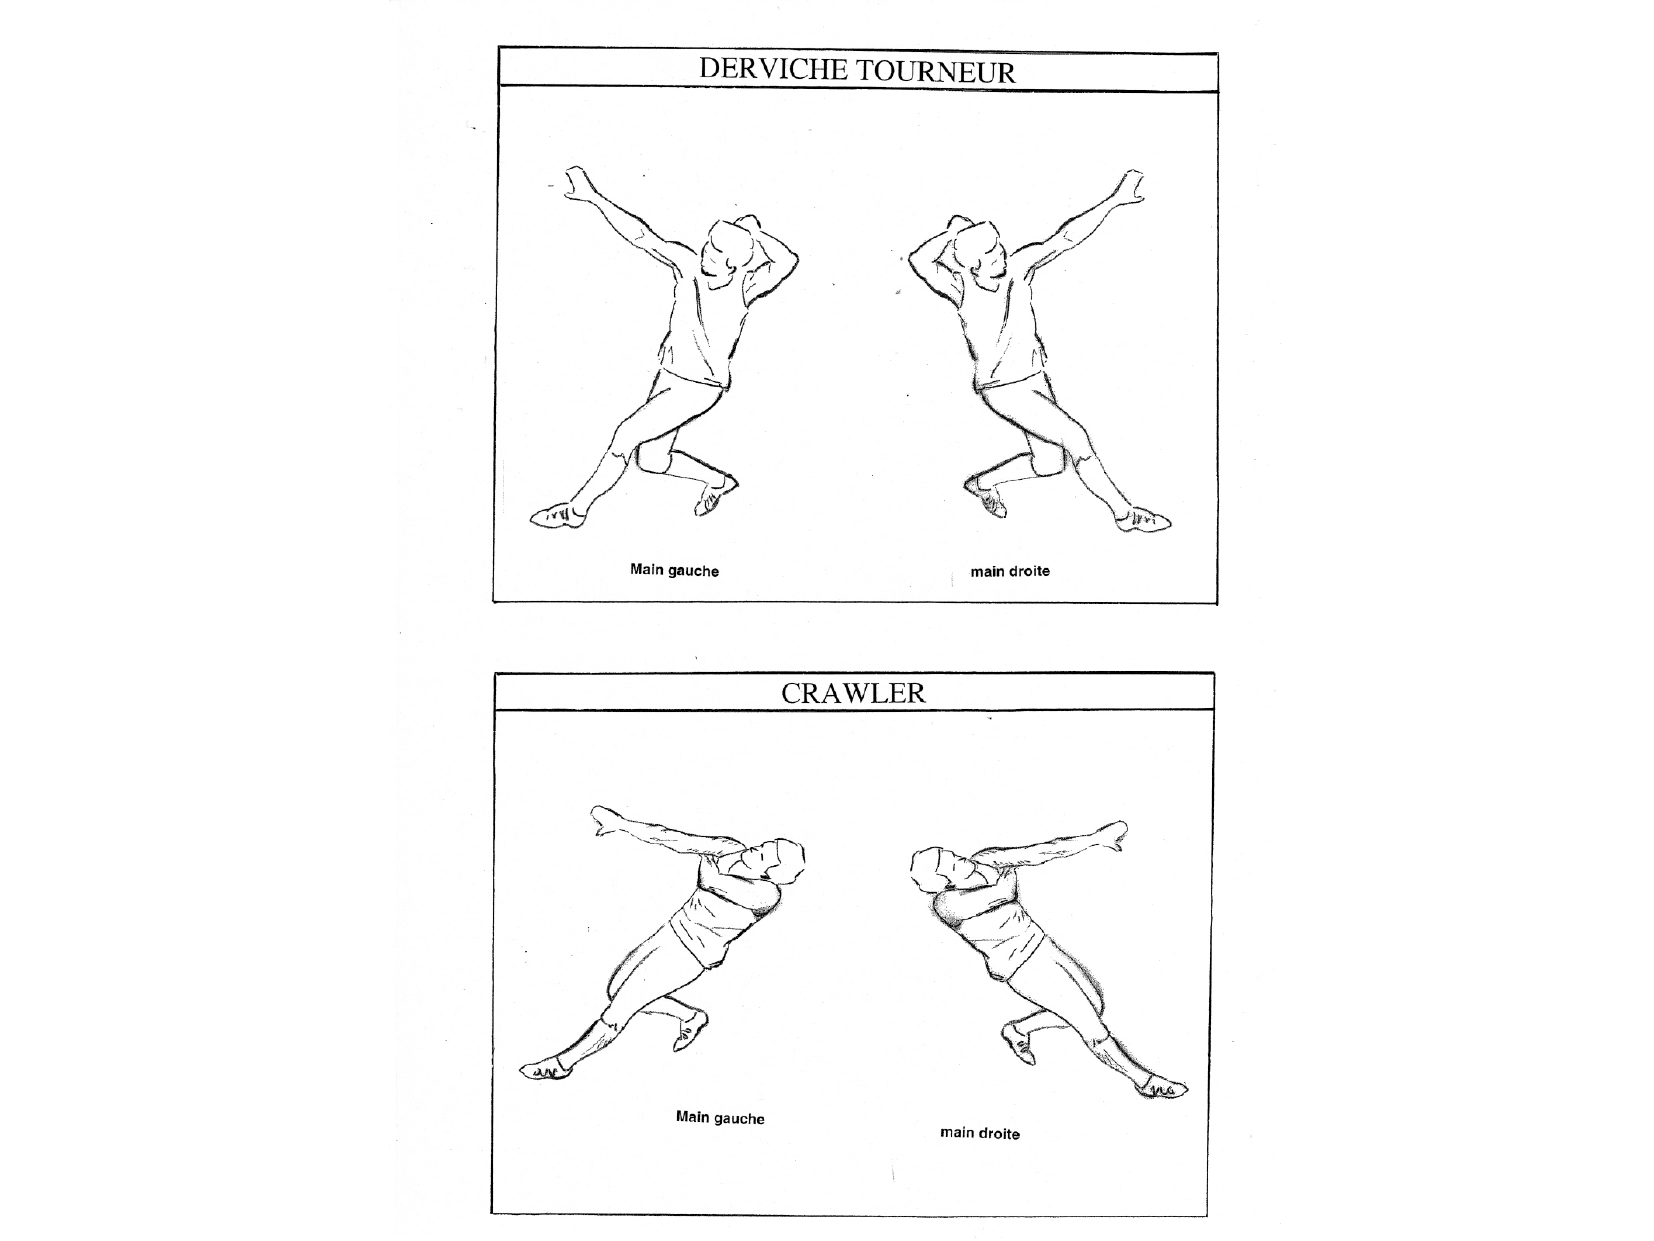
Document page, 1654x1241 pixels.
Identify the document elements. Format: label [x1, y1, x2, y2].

picture [389, 0, 1291, 1241]
